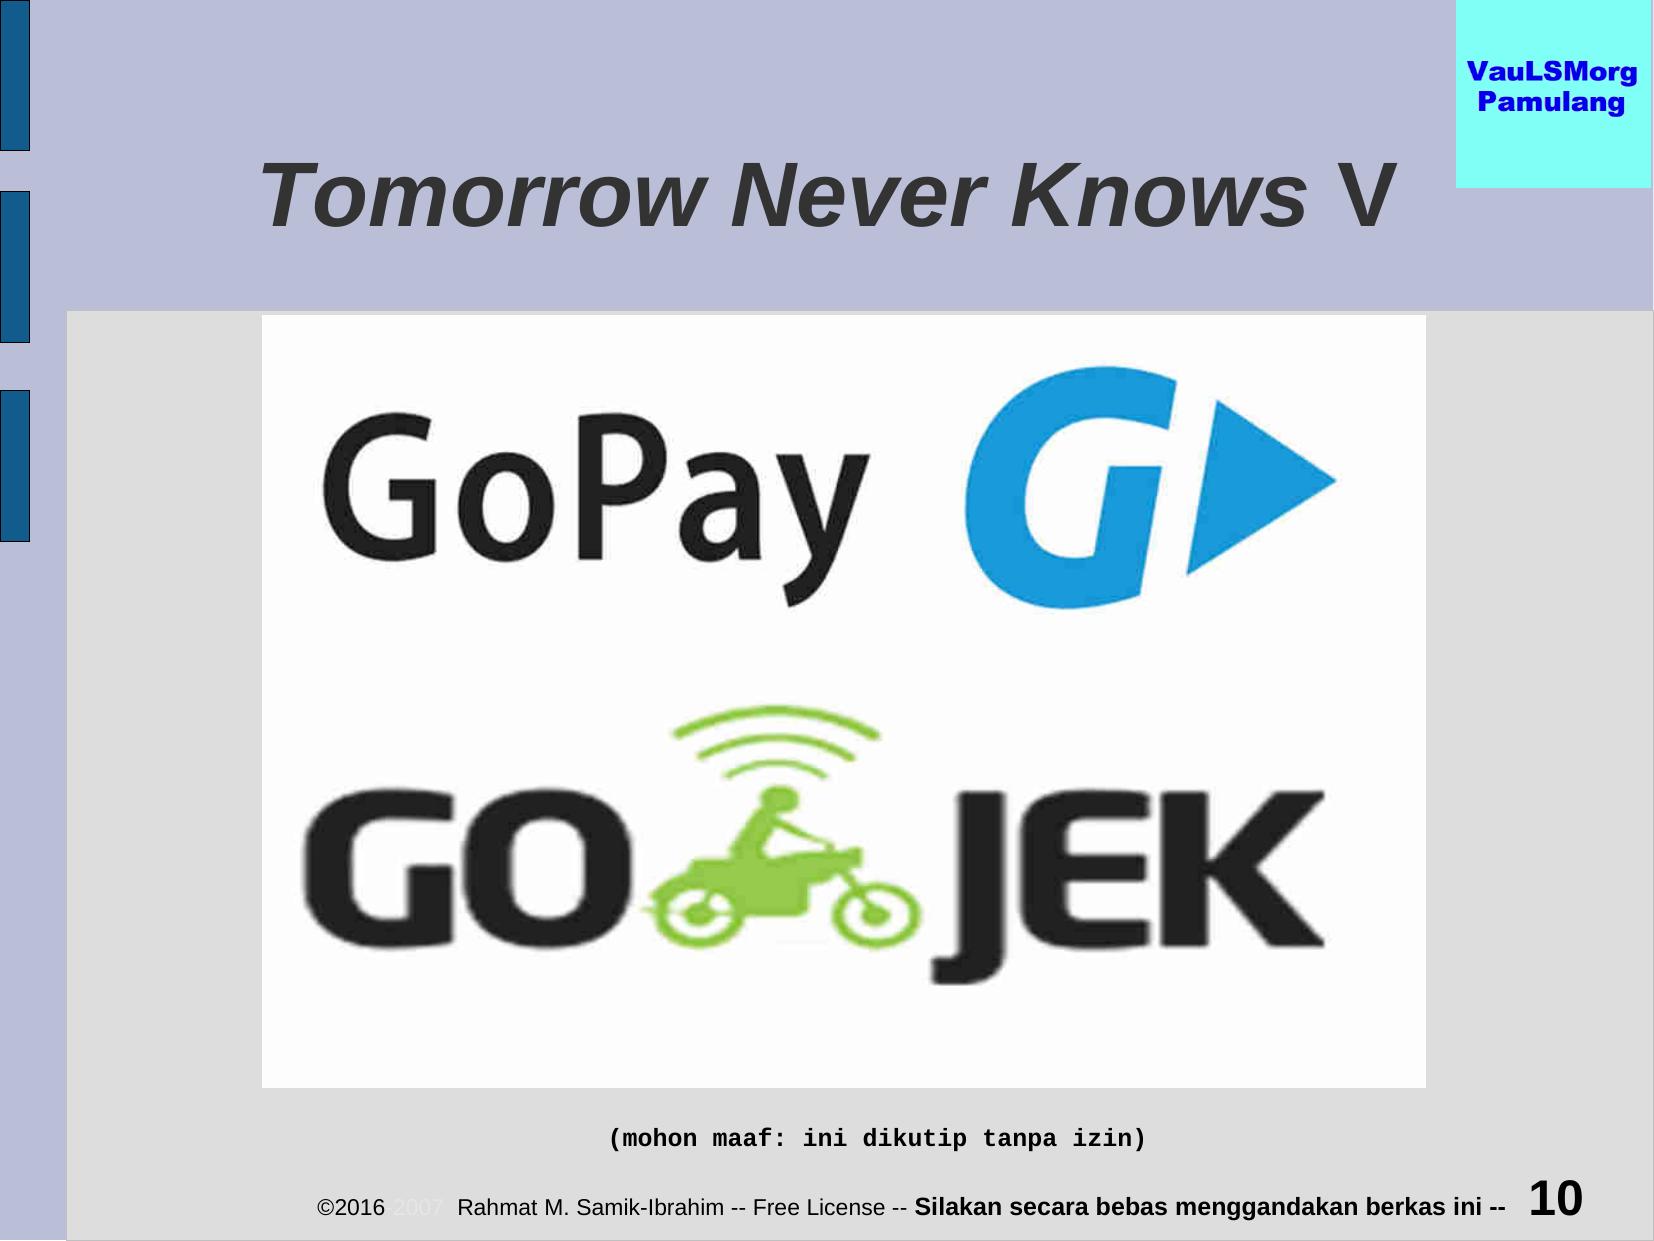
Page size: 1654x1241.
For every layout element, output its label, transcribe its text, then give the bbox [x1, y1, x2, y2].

picture [1456, 0, 1651, 188]
title Tomorrow Never Knows V [121, 91, 1534, 299]
picture [262, 315, 1426, 1088]
text_box (mohon maaf: ini dikutip tanpa izin) [592, 1118, 1163, 1163]
